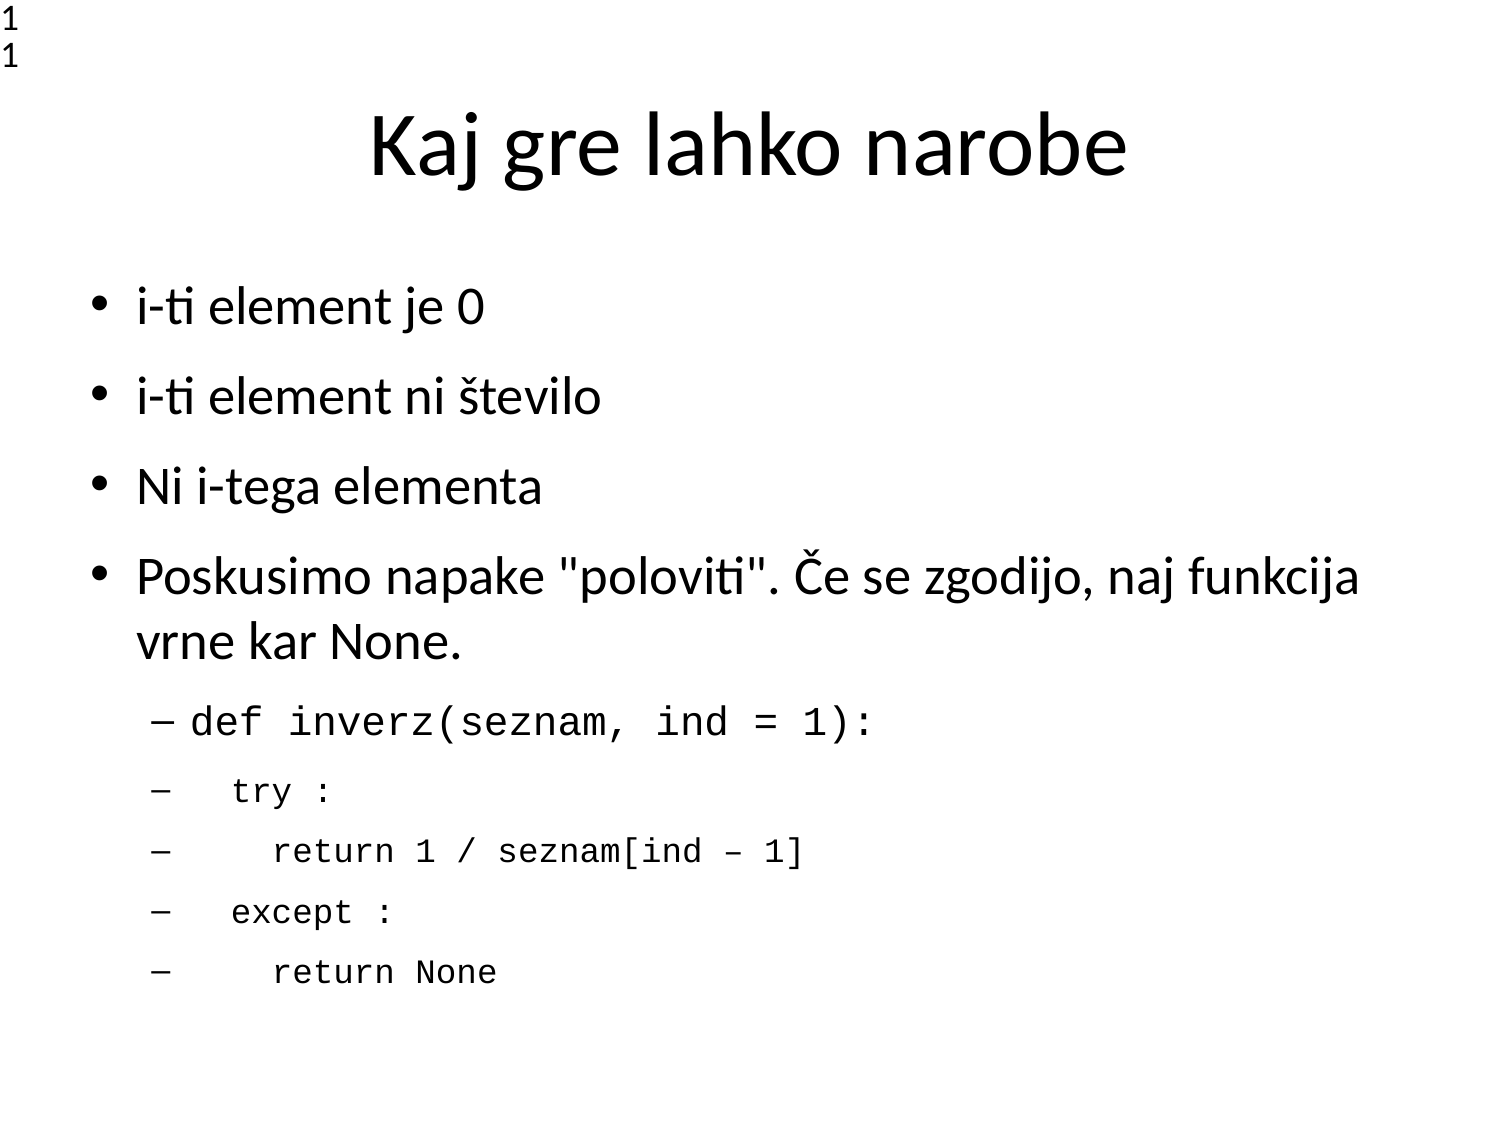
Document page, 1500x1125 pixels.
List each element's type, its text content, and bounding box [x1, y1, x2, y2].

title Kaj gre lahko narobe [75, 45, 1425, 233]
list i-ti element je 0 i-ti element ni število Ni i-tega elementa Poskusimo napake "poloviti". Če se zgodijo, naj funkcija vrne kar None. def inverz(seznam, ind = 1): try : return 1 / seznam[ind – 1] except : return None [75, 262, 1425, 1005]
